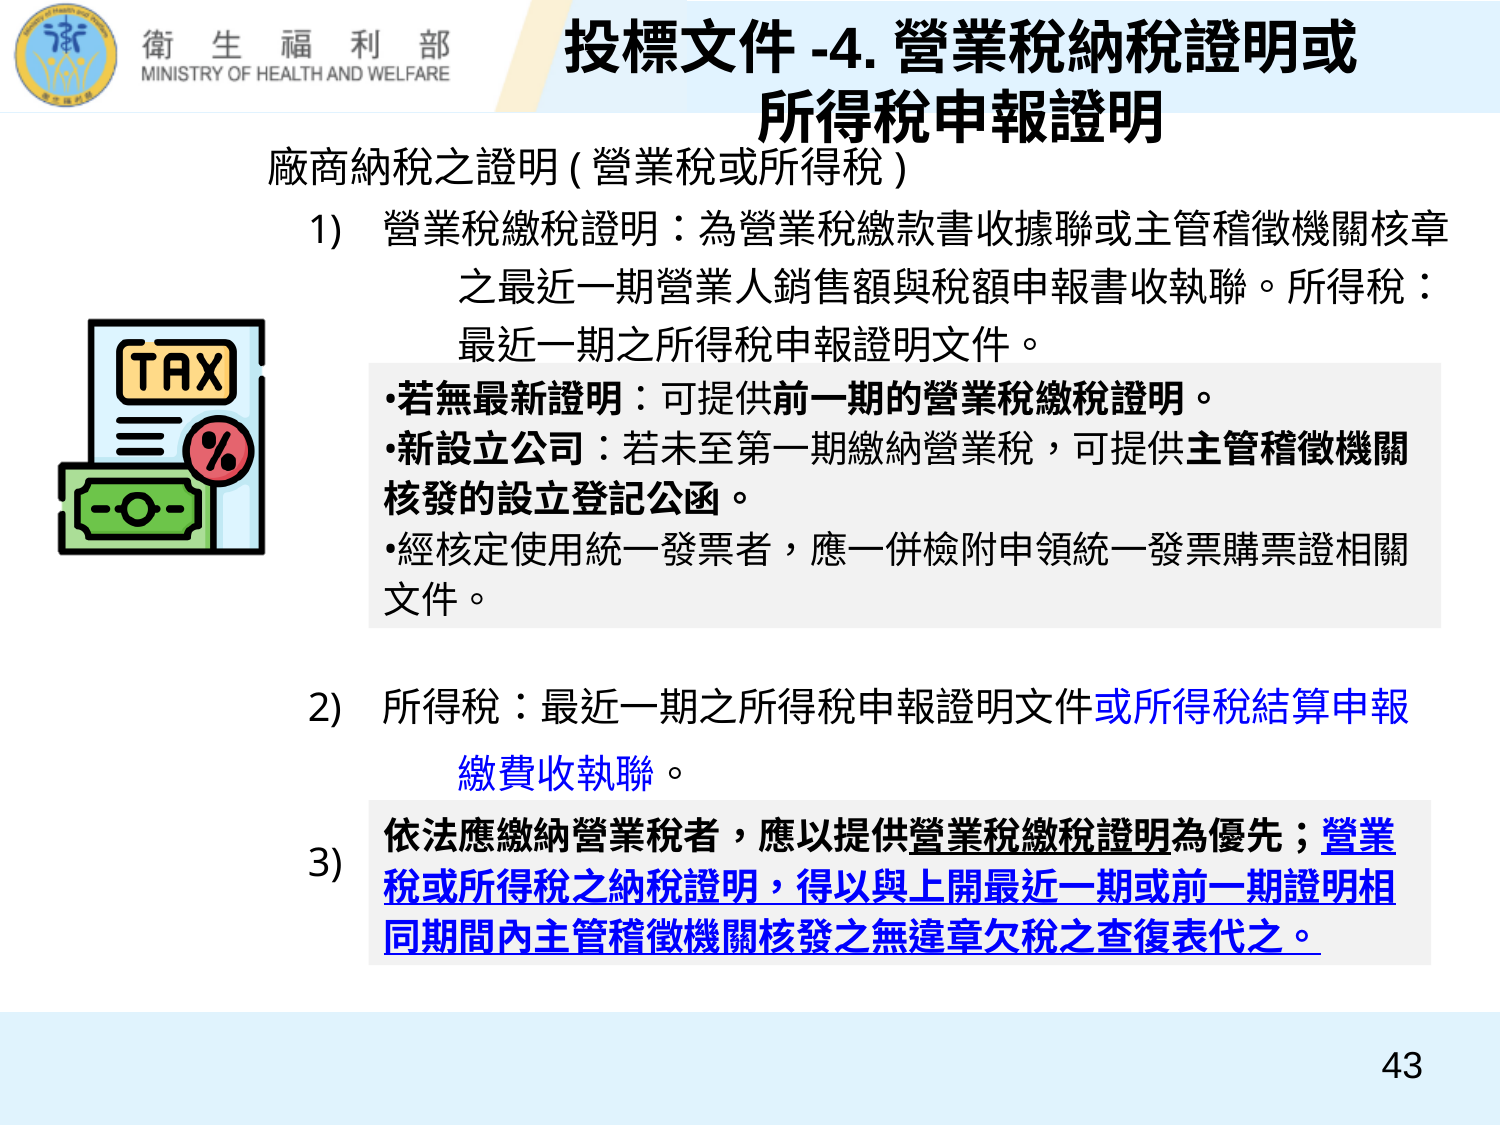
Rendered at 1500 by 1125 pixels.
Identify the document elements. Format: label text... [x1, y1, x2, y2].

text_box 投標文件-4.營業稅納稅證明或 所得稅申報證明 [548, 2, 1500, 157]
text_box 43 [1366, 1033, 1459, 1094]
text_box 廠商納稅之證明(營業稅或所得稅) [252, 133, 978, 198]
text_box 所得稅：最近一期之所得稅申報證明文件或所得稅結算申報繳費收執聯。 [307, 663, 1435, 843]
text_box 若無最新證明：可提供前一期的營業稅繳稅證明。 新設立公司：若未至第一期繳納營業稅，可提供主管稽徵機關核發的設立登記公函。 經核定使用統一發票者，應一併檢附申領統一發票購票證相關文件。 [368, 373, 1442, 627]
text_box 依法應繳納營業稅者，應以提供營業稅繳稅證明為優先；營業稅或所得稅之納稅證明，得以與上開最近一期或前一期證明相同期間內主管稽徵機關核發之無違章欠稅之查復表代之。 [368, 800, 1432, 963]
text_box 營業稅繳稅證明：為營業稅繳款書收據聯或主管稽徵機關核章之最近一期營業人銷售額與稅額申報書收執聯。所得稅：最近一期之所得稅申報證明文件。 [307, 192, 1469, 373]
picture [31, 293, 295, 563]
